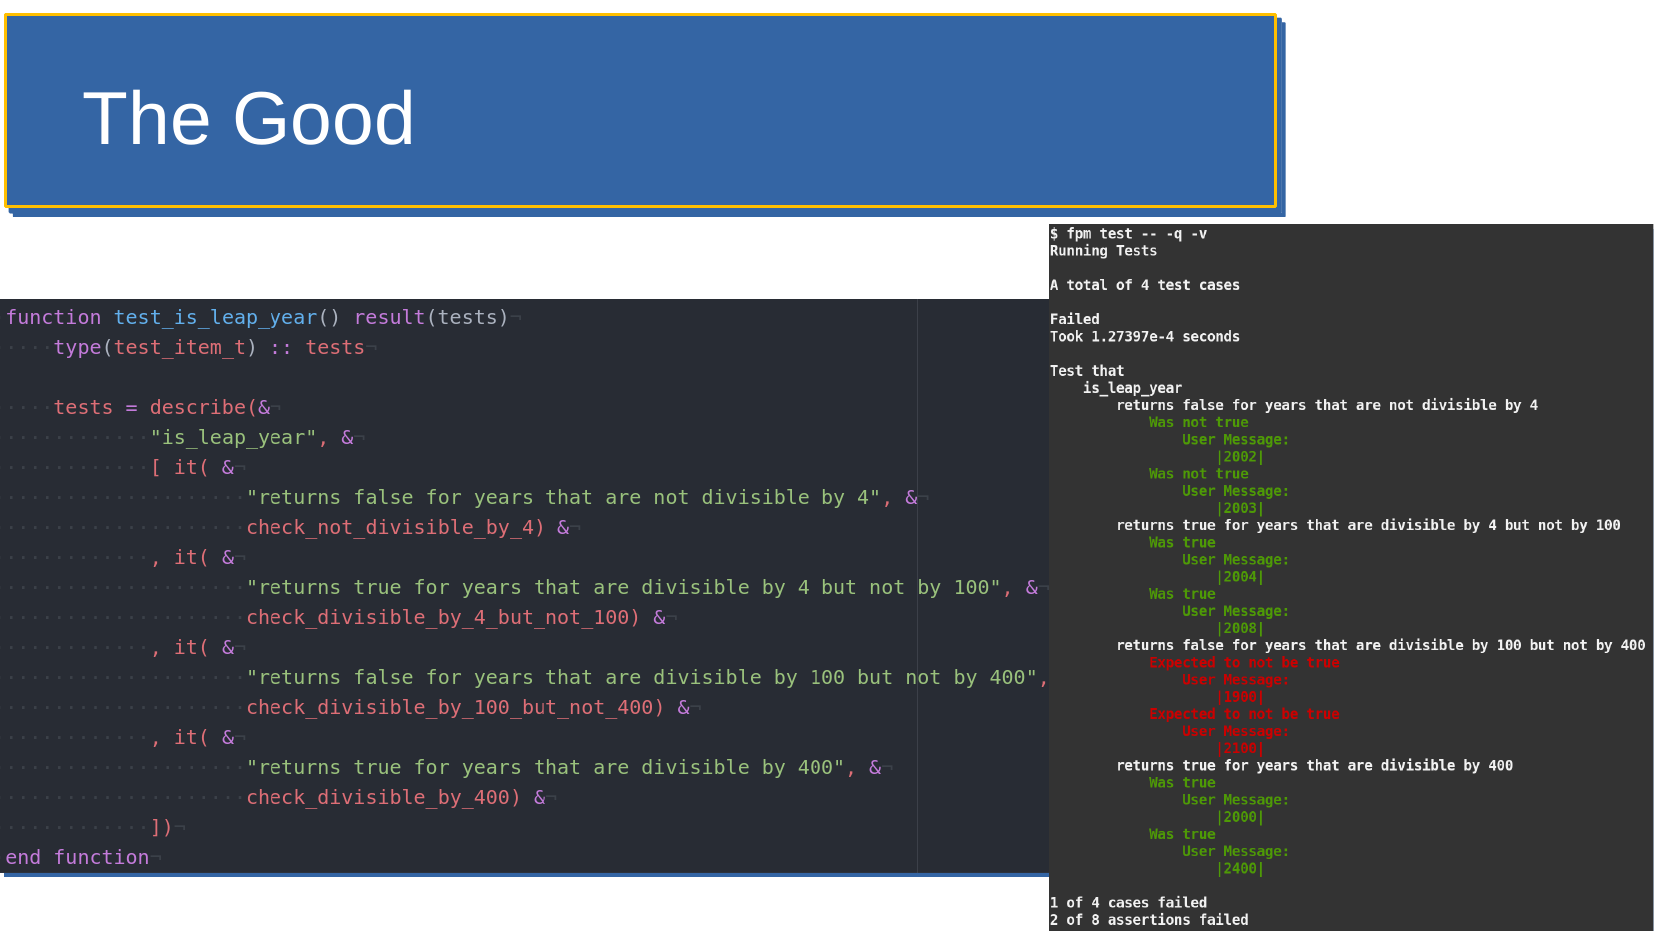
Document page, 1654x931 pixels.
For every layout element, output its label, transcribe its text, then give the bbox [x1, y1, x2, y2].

title The Good [82, 44, 1235, 192]
picture [0, 224, 1654, 931]
